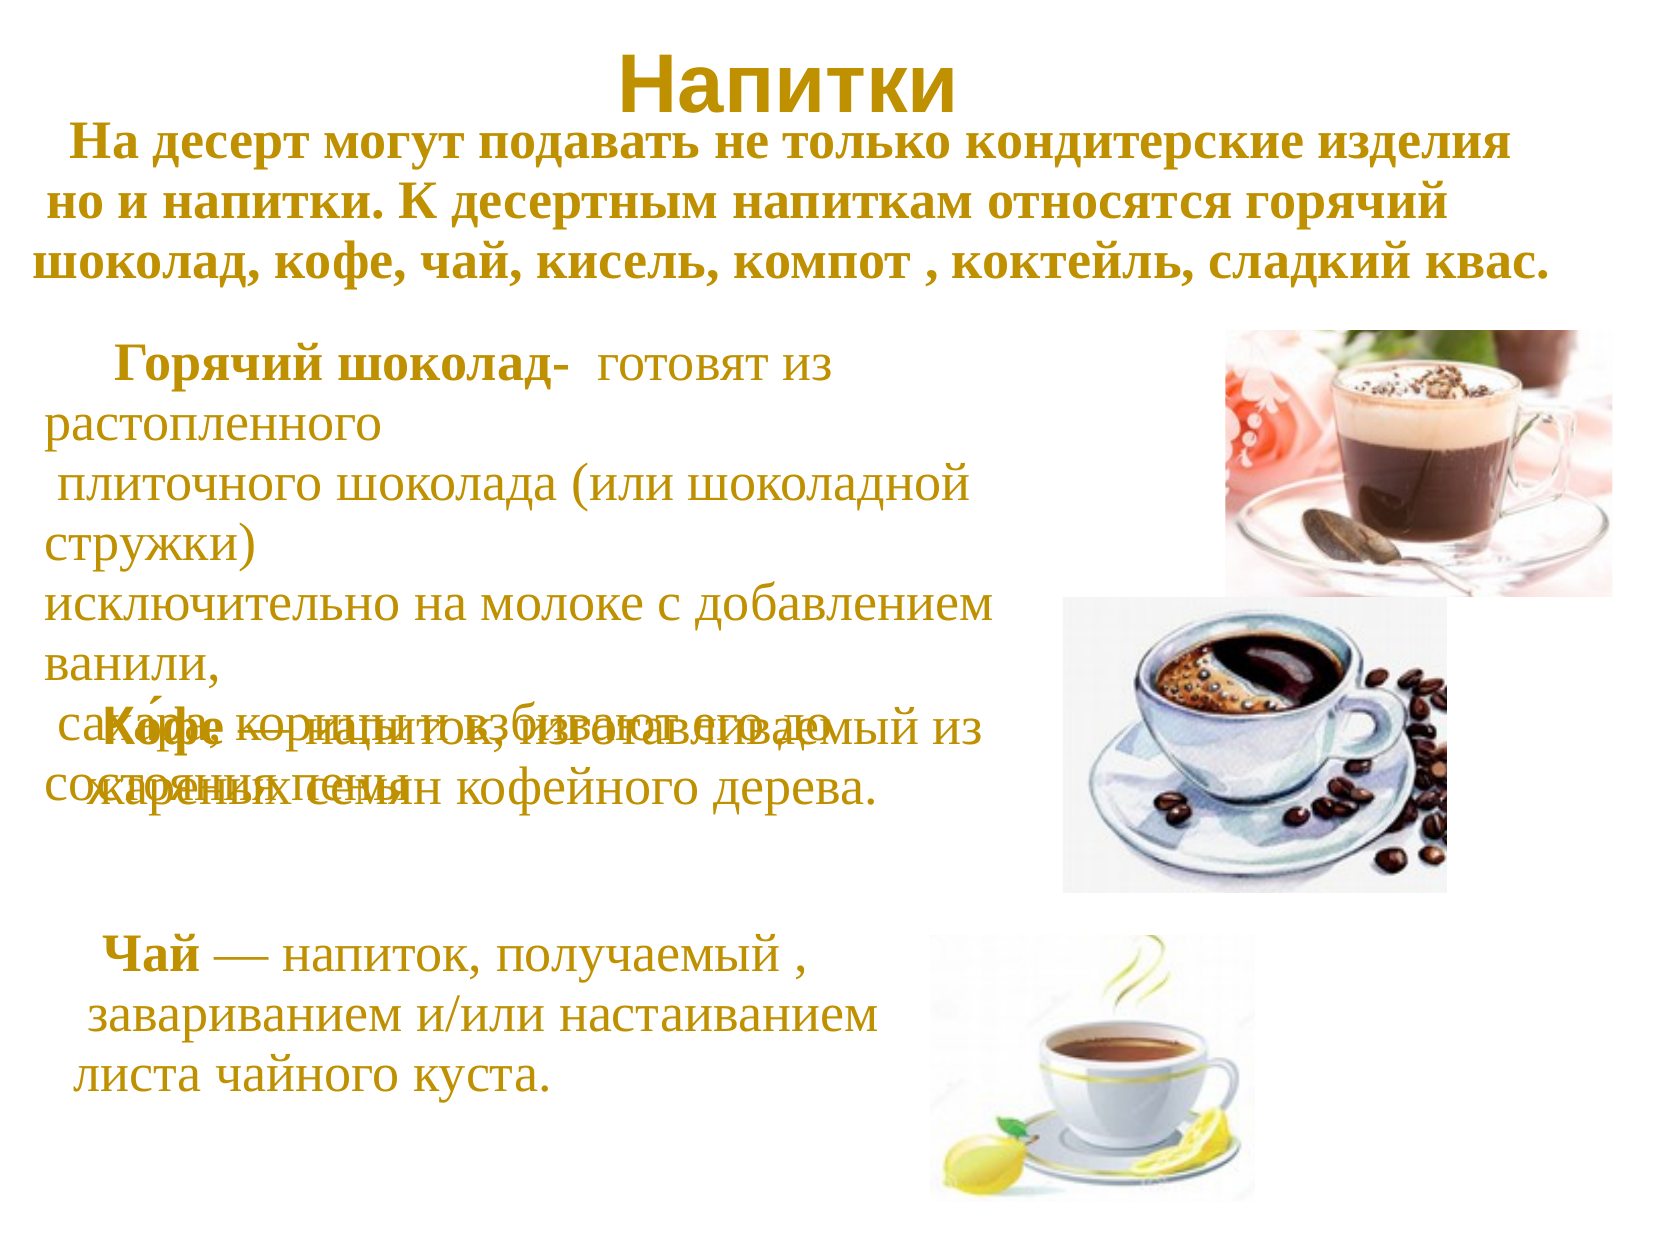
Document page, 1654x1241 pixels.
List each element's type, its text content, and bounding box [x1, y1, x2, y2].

picture [1062, 330, 1613, 893]
picture [930, 935, 1255, 1202]
text_box [561, 88, 591, 160]
text_box Ко́фе — напиток, изготавливаемый из жареных семян кофейного дерева. [59, 688, 1034, 827]
text_box Чай — напиток, получаемый , завариванием и/или настаиванием листа чайного куста. [59, 915, 1123, 1157]
text_box Напитки [603, 29, 979, 142]
text_box Горячий шоколад- готовят из растопленного плиточного шоколада (или шоколадной стружки) исключительно на молоке с добавлением ванили, сахара, корицы и взбивают его до состояния пены [29, 324, 1063, 646]
text_box На десерт могут подавать не только кондитерские изделия но и напитки. К десертным напиткам относятся горячий шоколад, кофе, чай, кисель, компот , коктейль, сладкий квас. [17, 103, 1654, 307]
